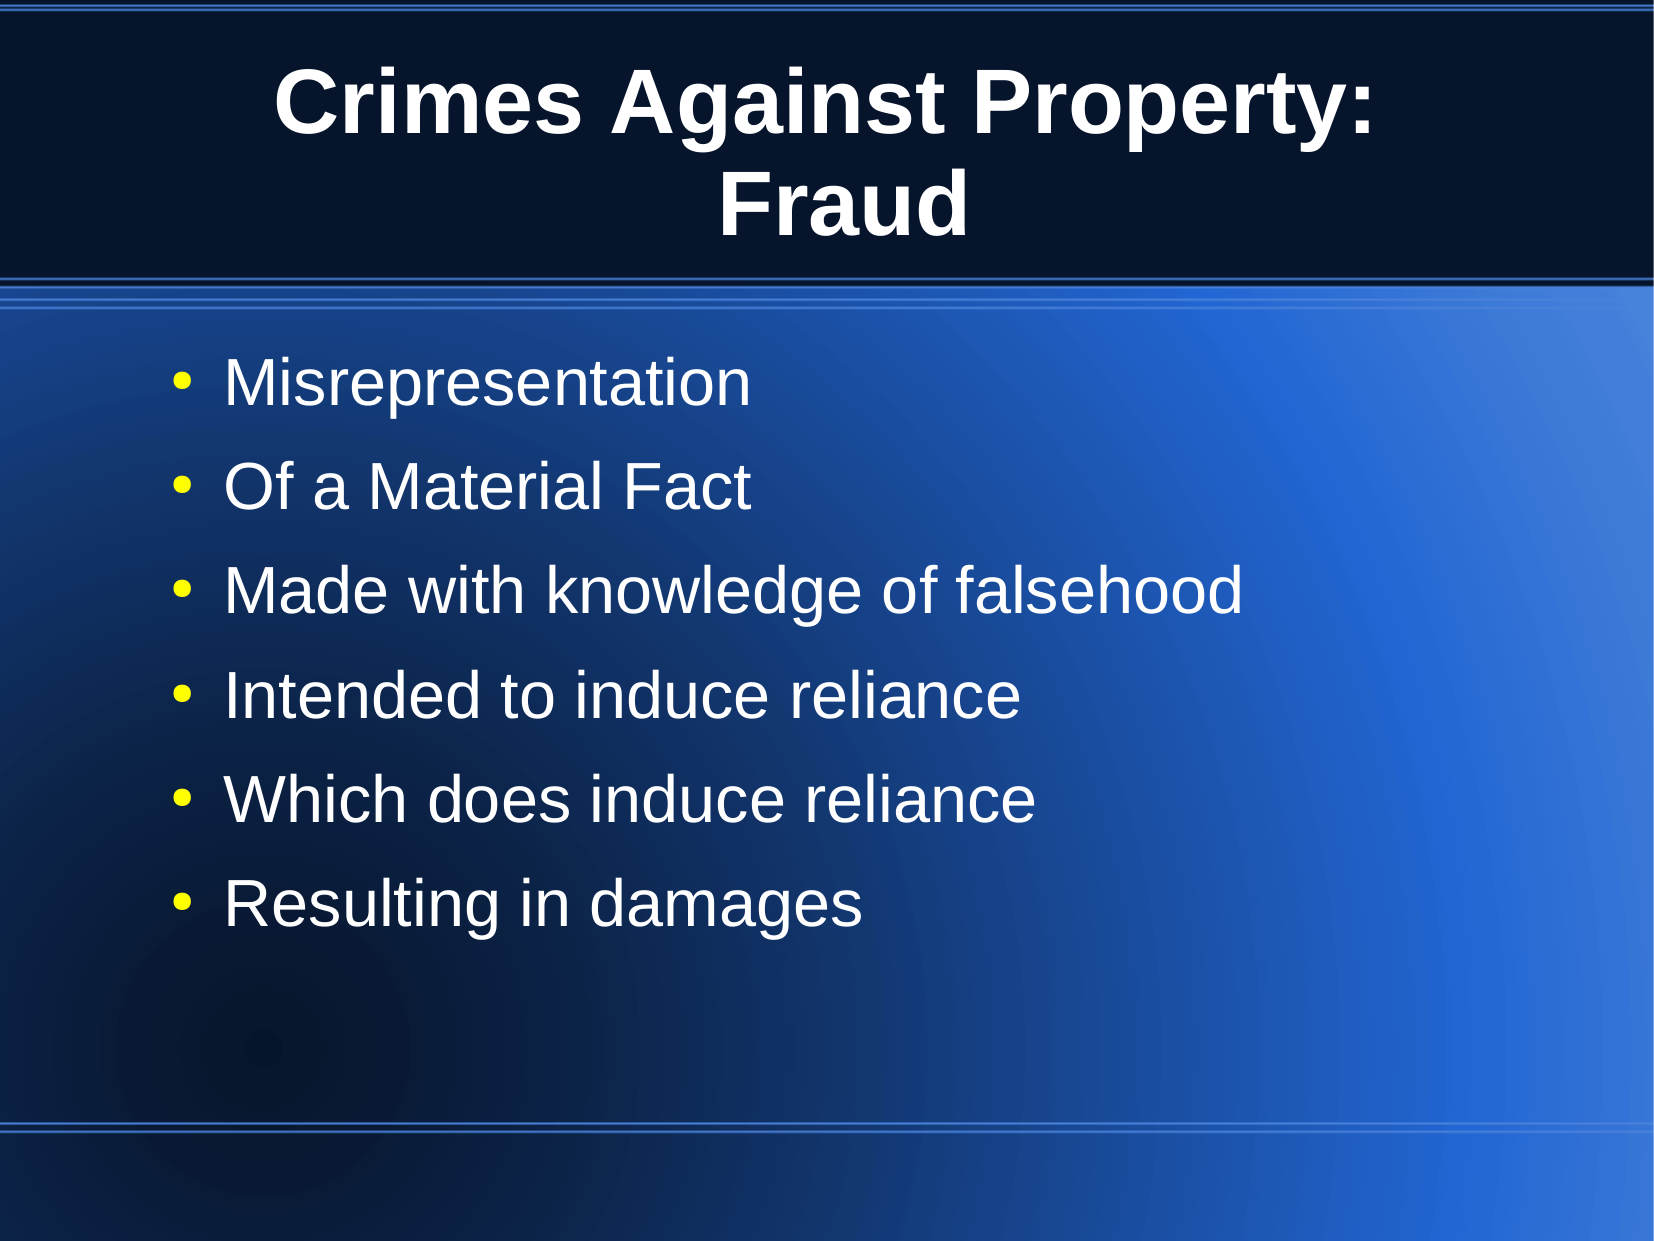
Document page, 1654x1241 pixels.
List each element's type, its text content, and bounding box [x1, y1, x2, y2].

list Misrepresentation Of a Material Fact Made with knowledge of falsehood Intended to induce reliance Which does induce reliance Resulting in damages [152, 344, 1534, 1127]
picture [0, 0, 1654, 1241]
title Crimes Against Property: Fraud [82, 49, 1571, 257]
